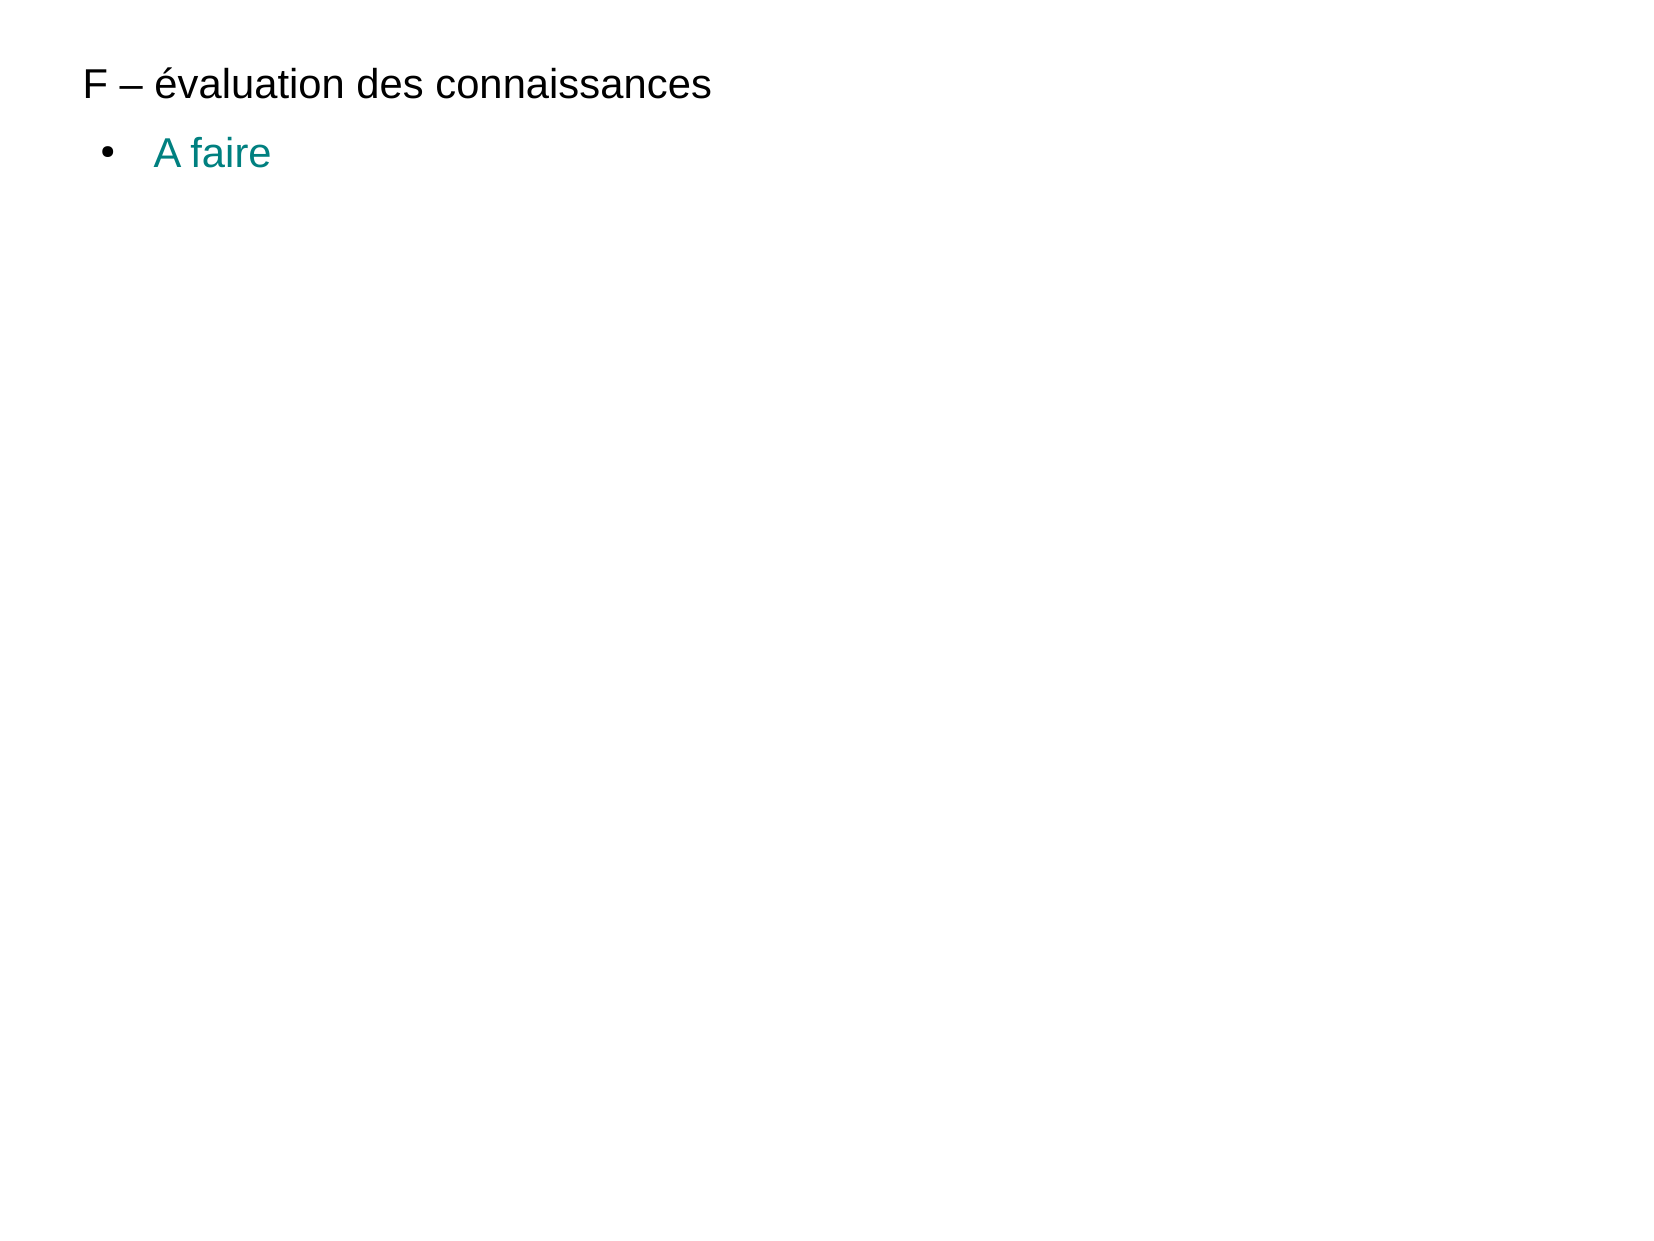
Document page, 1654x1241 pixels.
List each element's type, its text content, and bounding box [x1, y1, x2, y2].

title F – évaluation des connaissances [82, 49, 1571, 119]
list A faire [82, 129, 1538, 1010]
